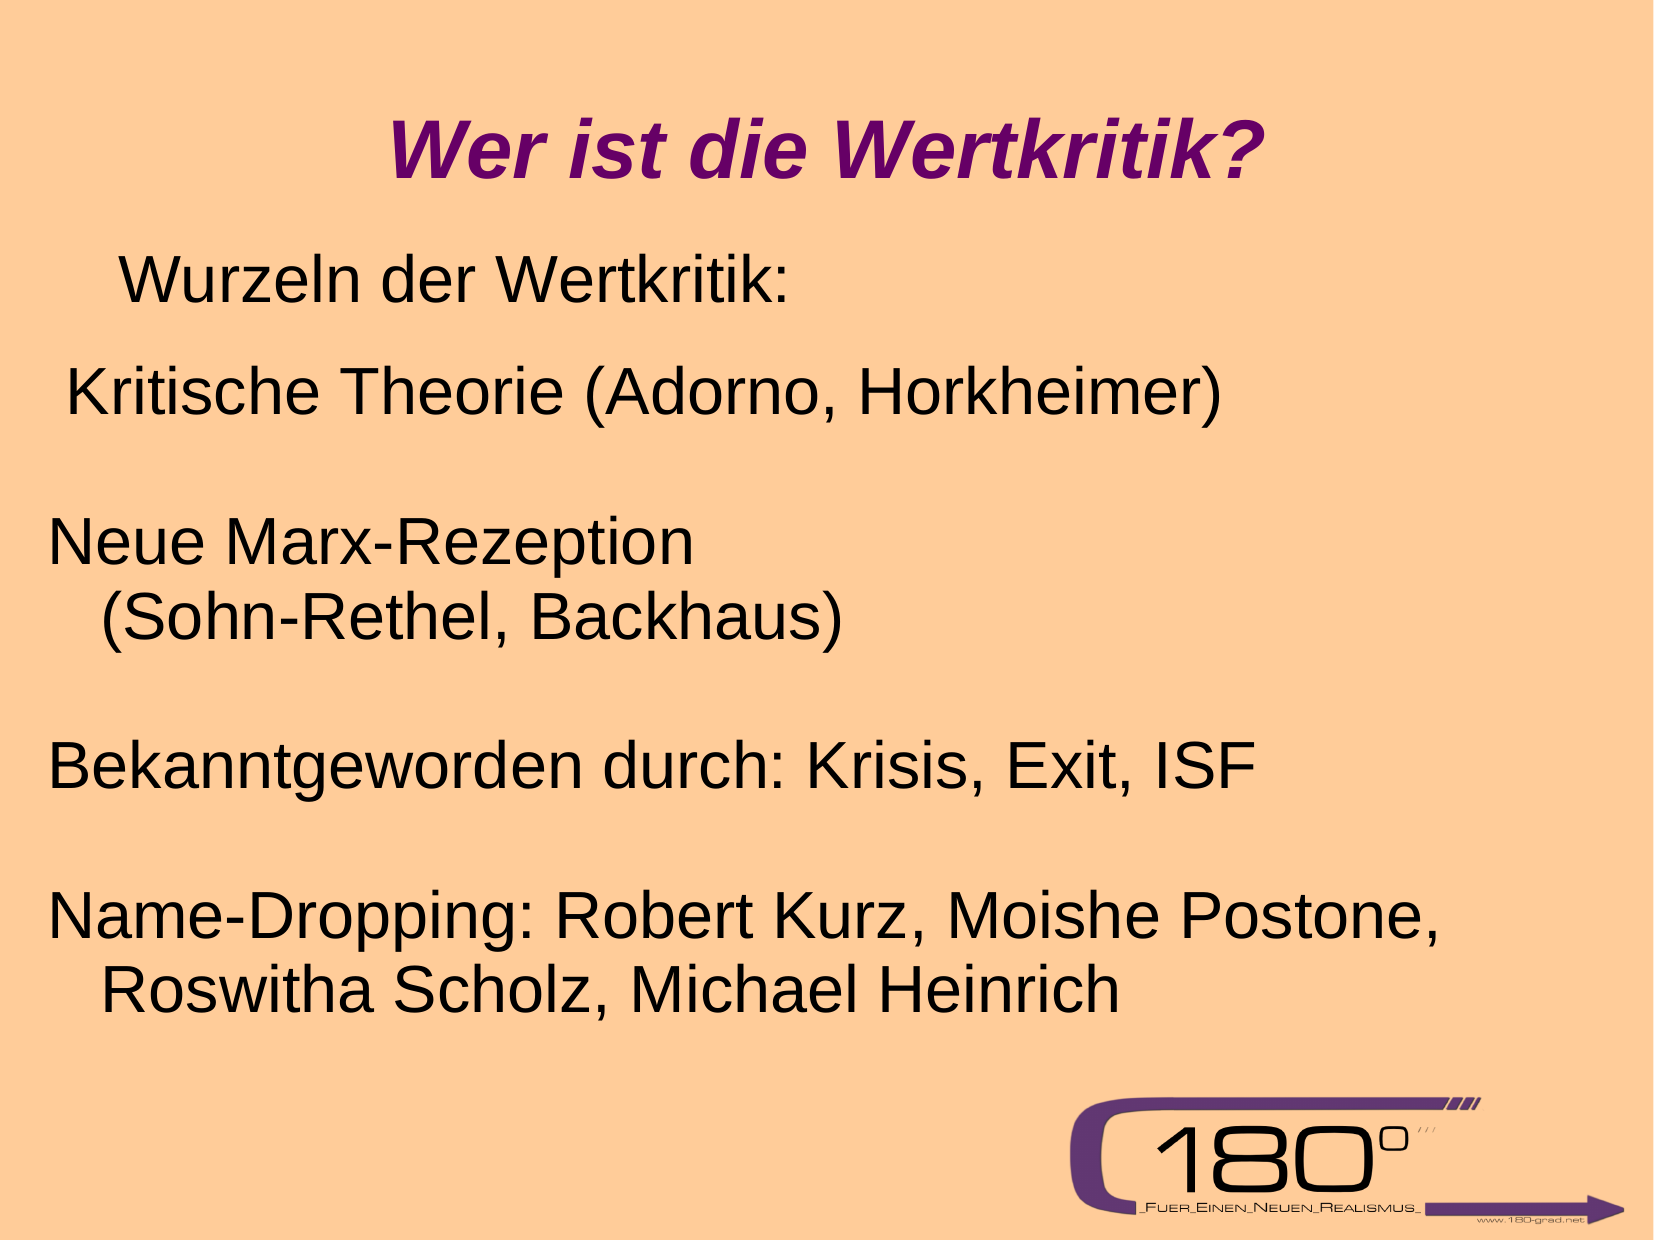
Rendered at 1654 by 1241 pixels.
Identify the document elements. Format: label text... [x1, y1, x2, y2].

text_box Wurzeln der Wertkritik: [118, 241, 1447, 325]
list Kritische Theorie (Adorno, Horkheimer) Neue Marx-Rezeption (Sohn-Rethel, Backhaus) Bekanntgeworden durch: Krisis, Exit, ISF Name-Dropping: Robert Kurz, Moishe Postone, Roswitha Scholz, Michael Heinrich [29, 354, 1469, 1102]
title Wer ist die Wertkritik? [121, 46, 1534, 254]
picture [1068, 1092, 1625, 1228]
